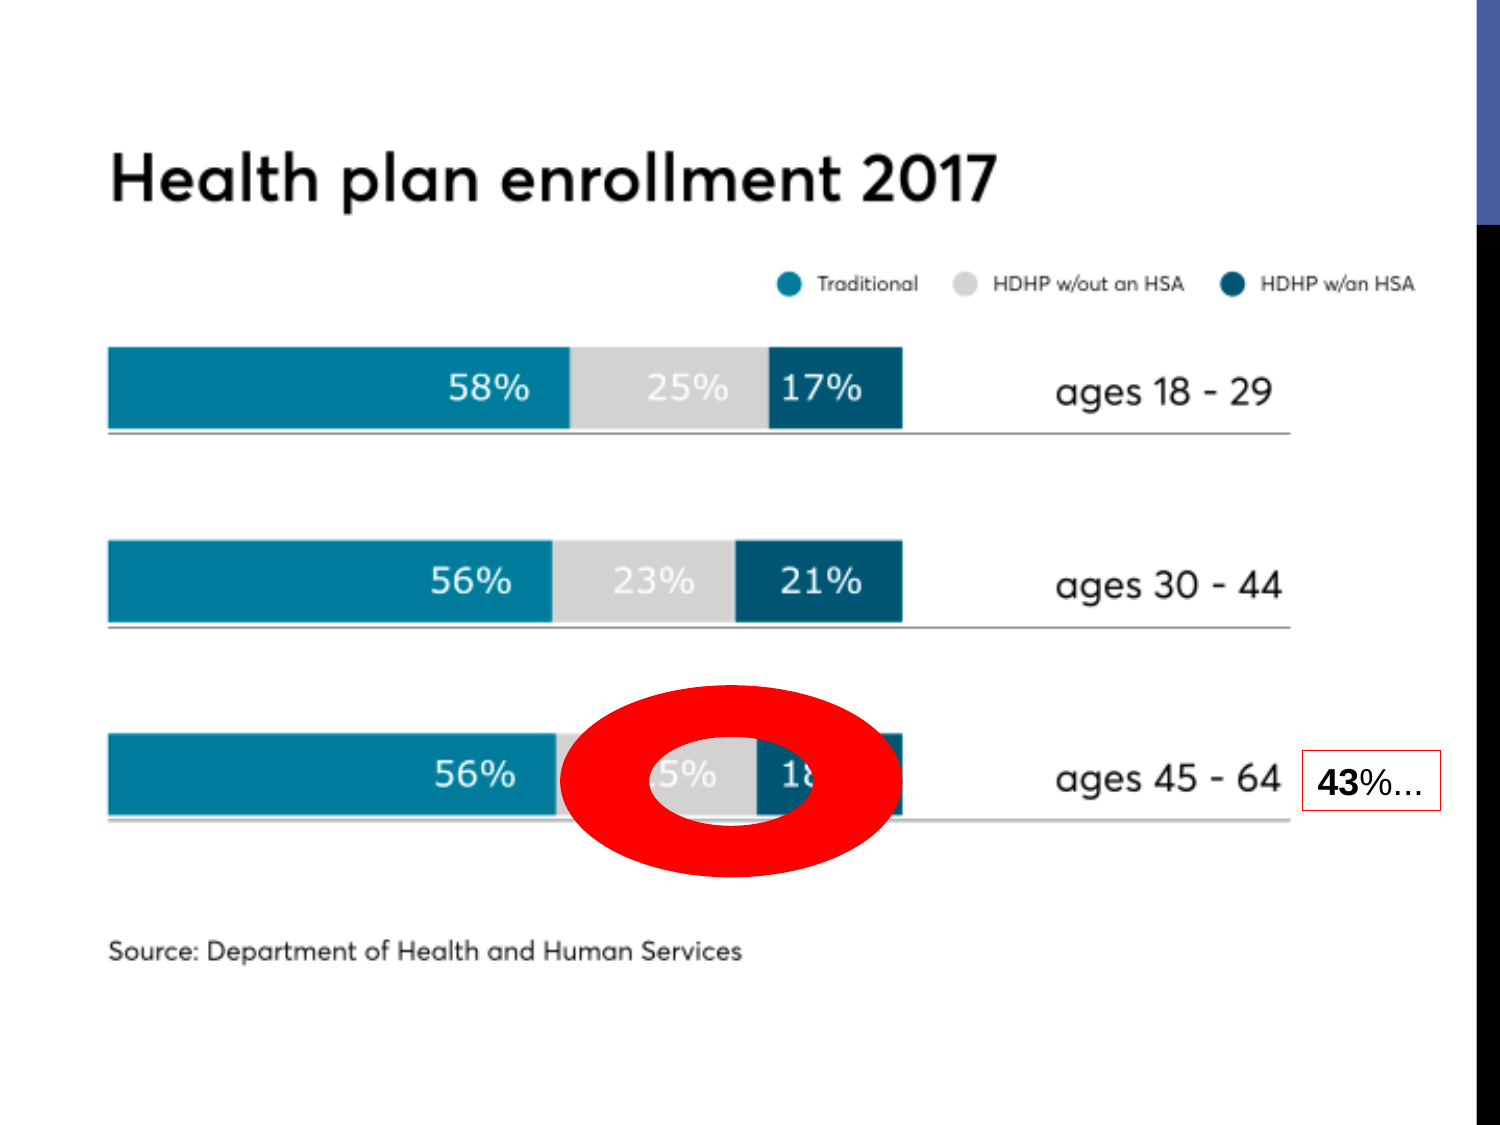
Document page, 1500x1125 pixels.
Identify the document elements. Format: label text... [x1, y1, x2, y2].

text_box [562, 687, 901, 876]
text_box 43%... [1302, 750, 1441, 811]
picture [59, 116, 1441, 1009]
